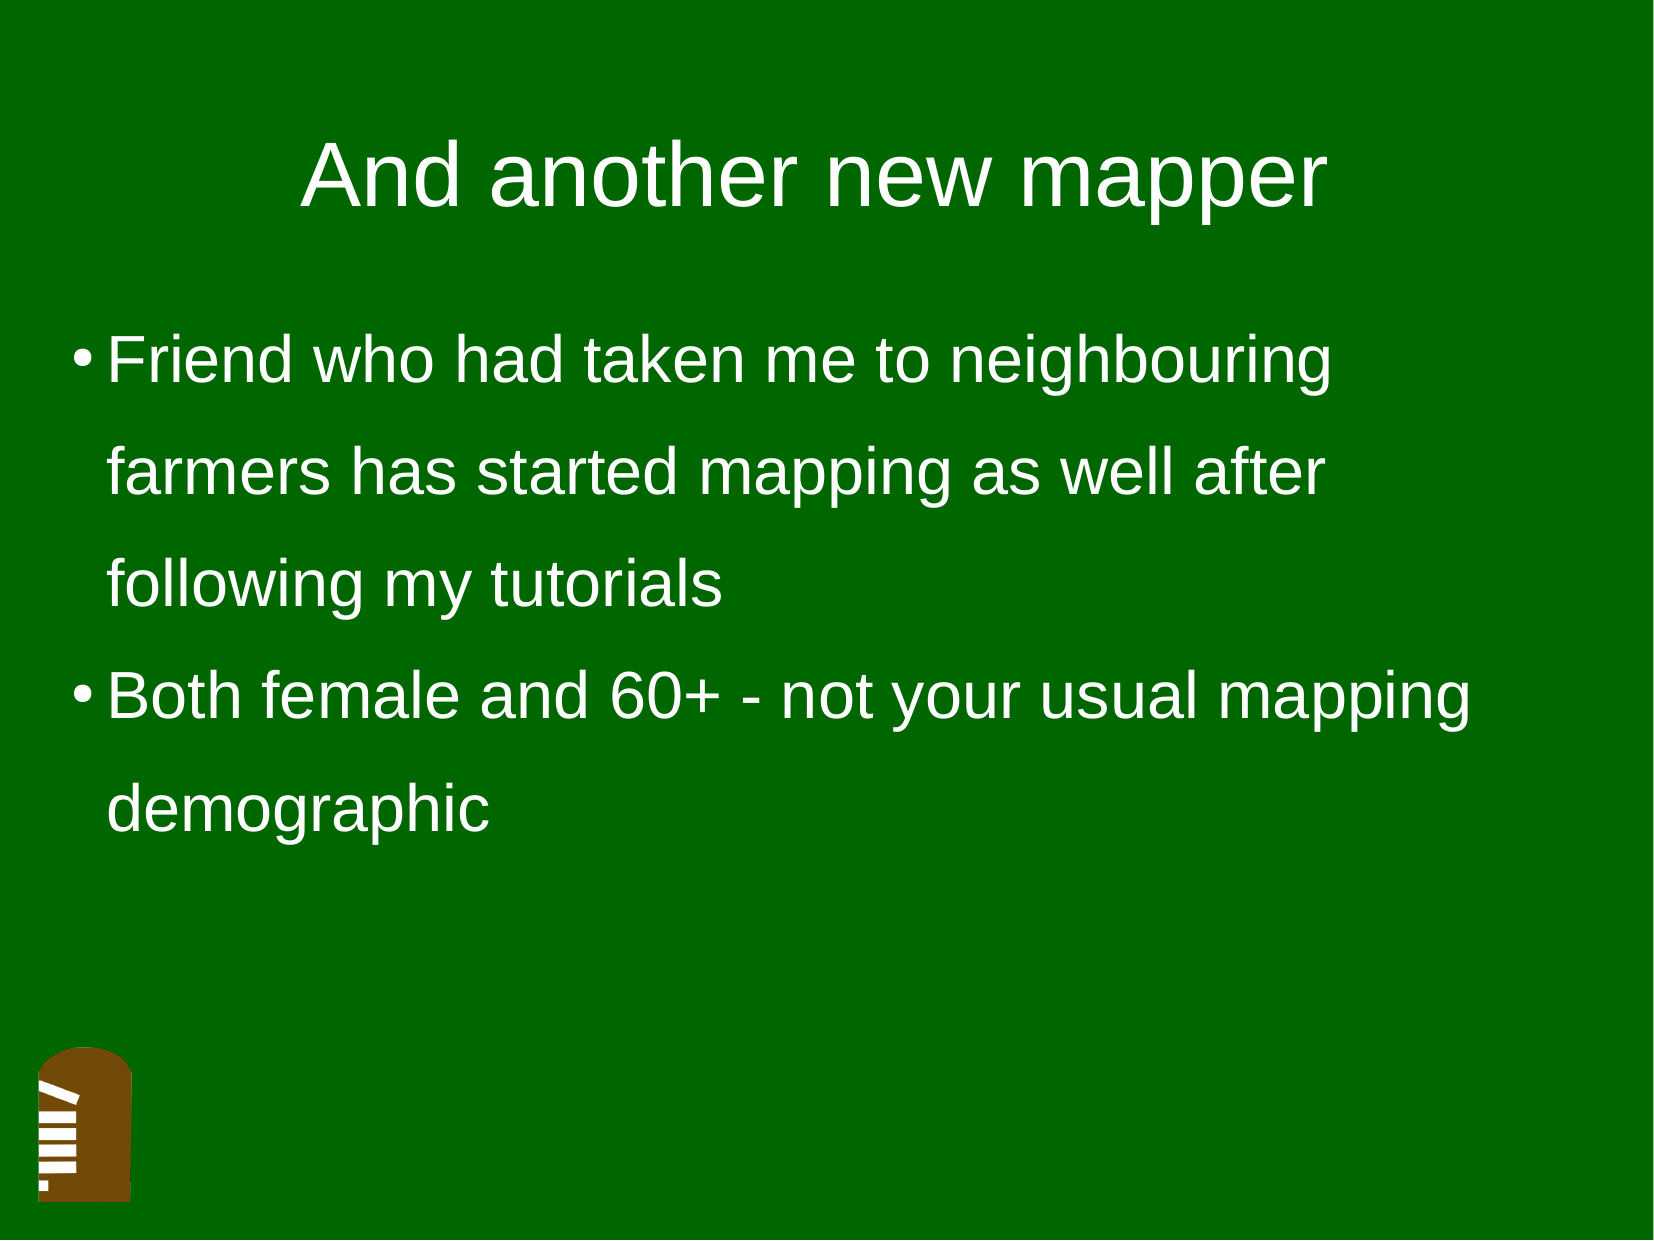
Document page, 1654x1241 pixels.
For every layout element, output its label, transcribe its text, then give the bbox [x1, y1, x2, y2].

title And another new mapper [70, 70, 1559, 278]
picture [0, 1032, 178, 1217]
subtitle Friend who had taken me to neighbouring farmers has started mapping as well after following my tutorials Both female and 60+ - not your usual mapping demographic [70, 303, 1559, 827]
